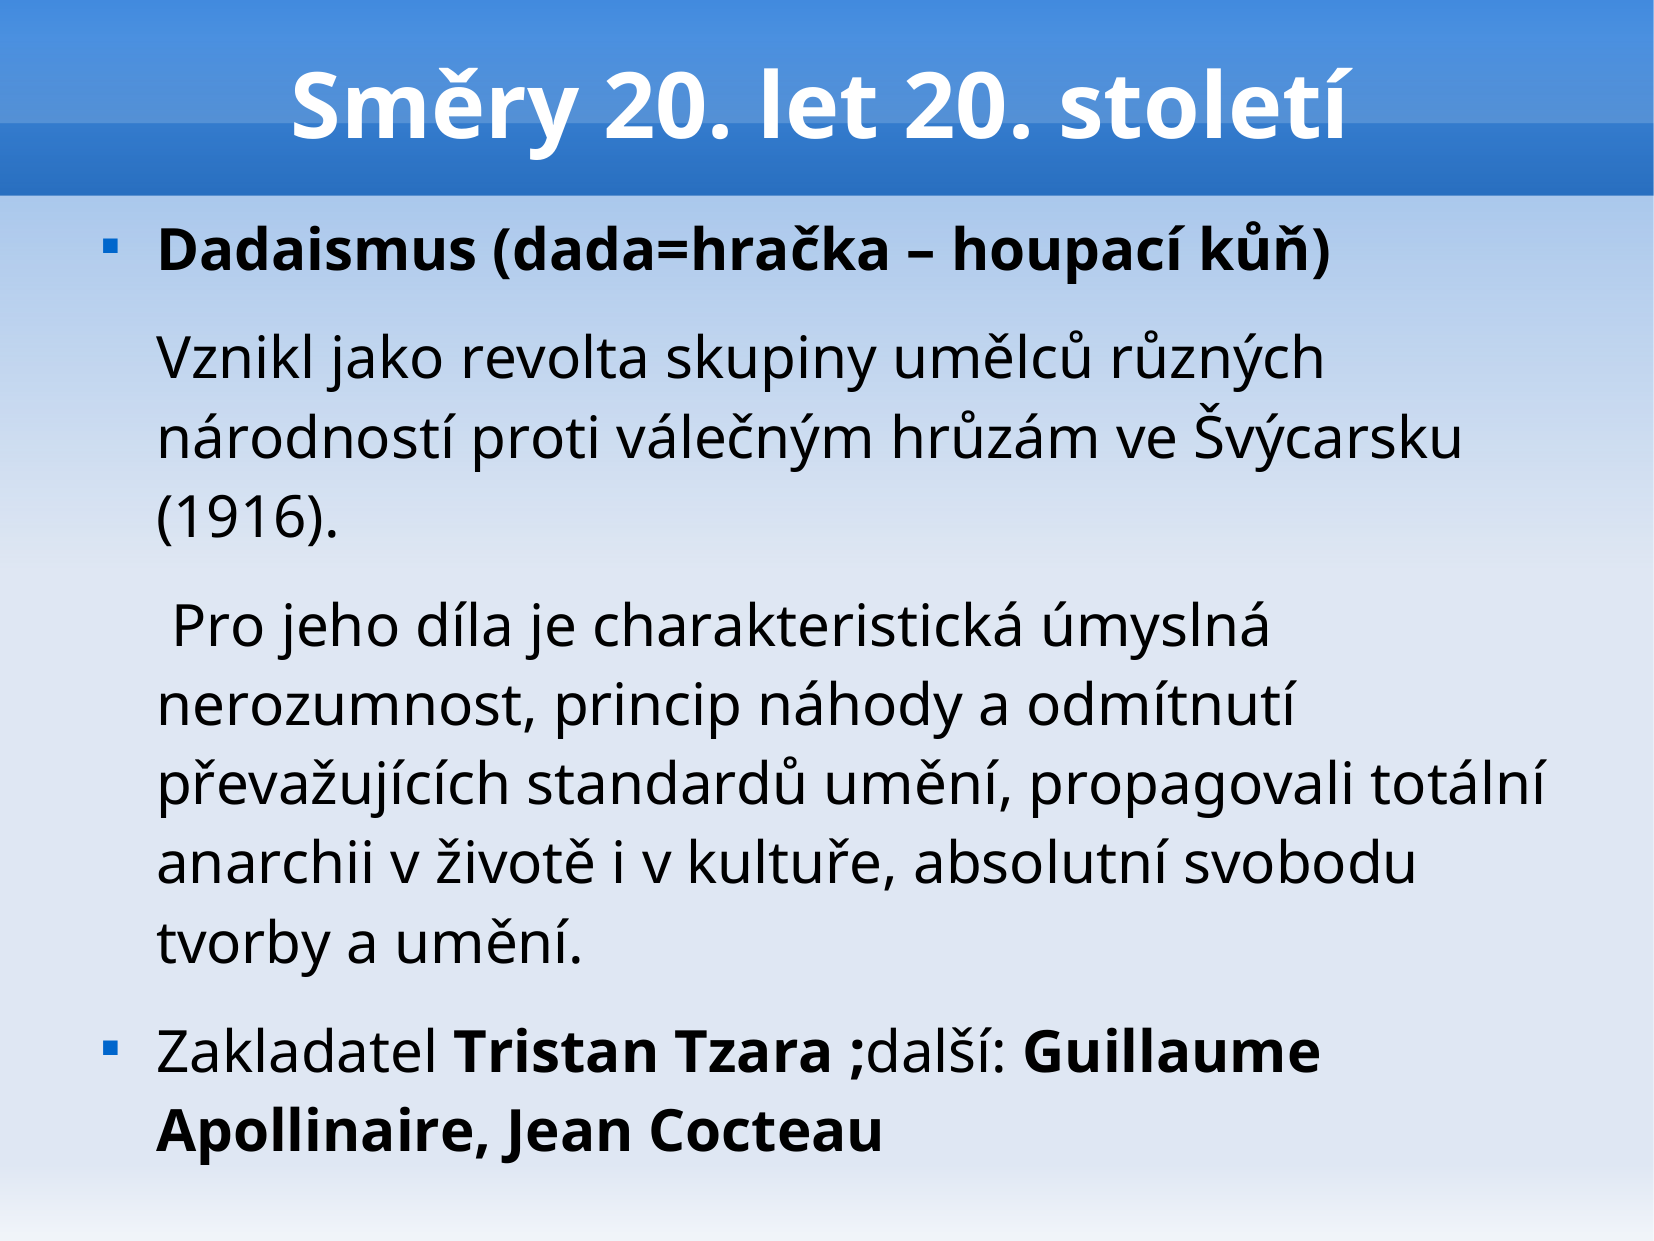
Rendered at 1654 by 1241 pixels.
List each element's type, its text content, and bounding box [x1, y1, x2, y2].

picture [0, 0, 1654, 1241]
list Dadaismus (dada=hračka – houpací kůň) Vznikl jako revolta skupiny umělců různých národností proti válečným hrůzám ve Švýcarsku (1916). Pro jeho díla je charakteristická úmyslná nerozumnost, princip náhody a odmítnutí převažujících standardů umění, propagovali totální anarchii v životě i v kultuře, absolutní svobodu tvorby a umění. Zakladatel Tristan Tzara ;další: Guillaume Apollinaire, Jean Cocteau [85, 207, 1574, 1143]
title Směry 20. let 20. století [76, 0, 1565, 208]
